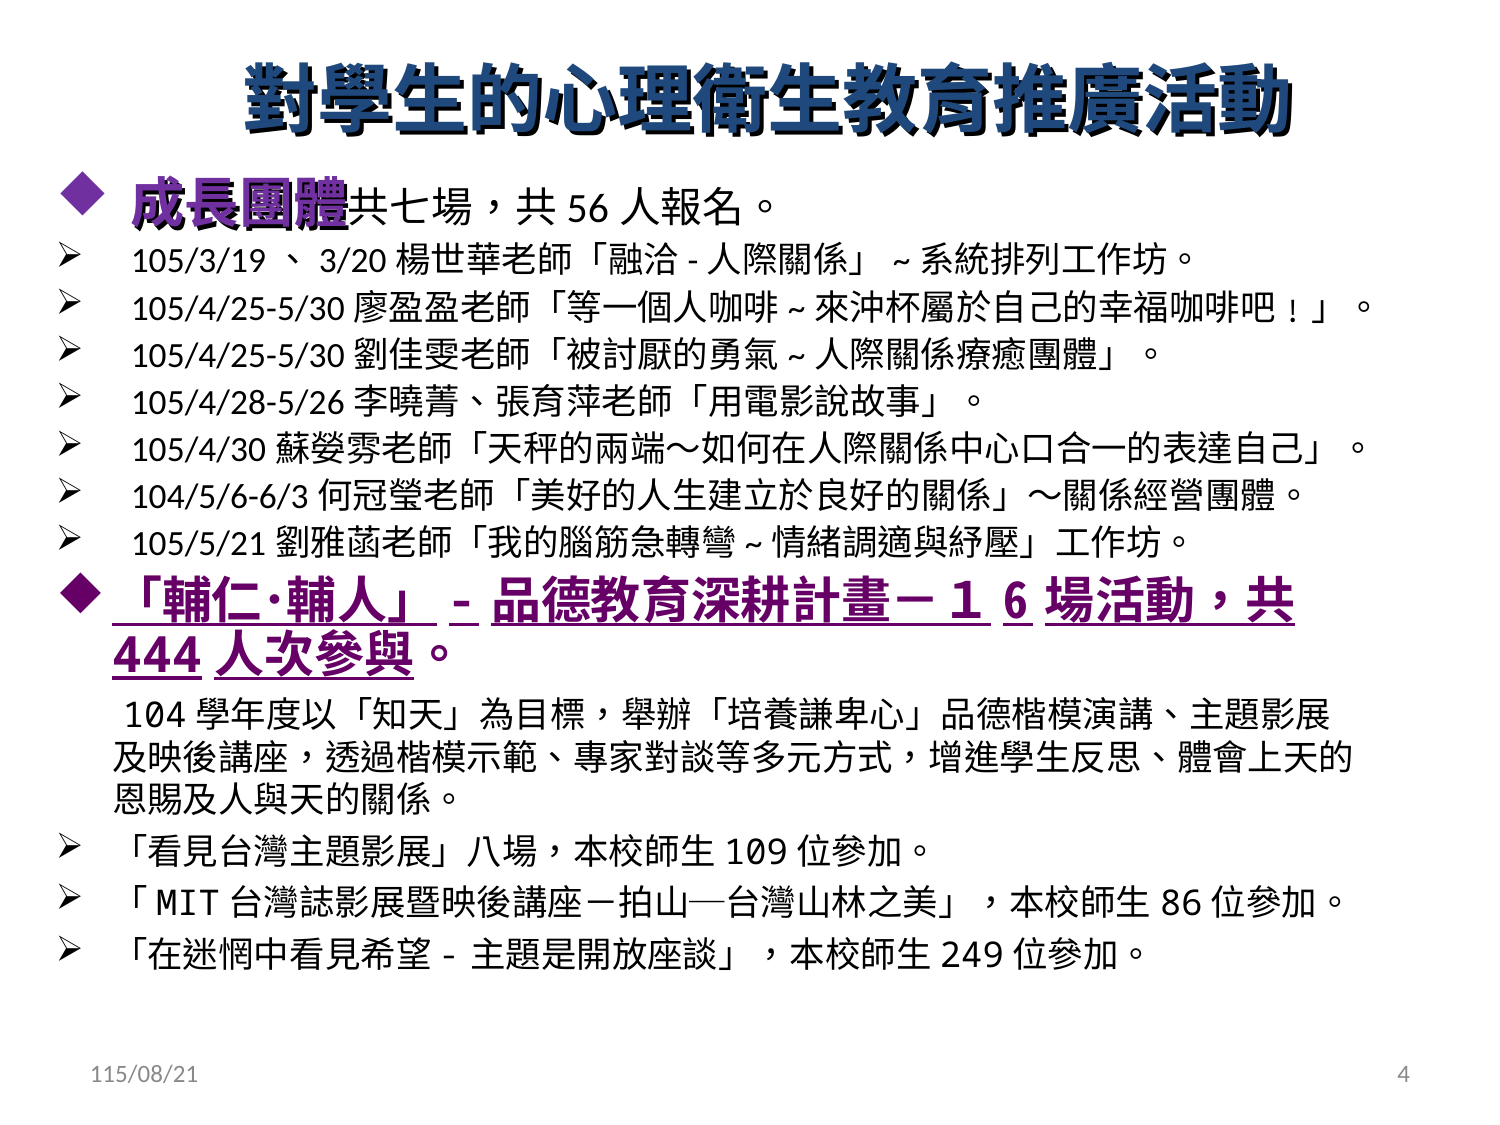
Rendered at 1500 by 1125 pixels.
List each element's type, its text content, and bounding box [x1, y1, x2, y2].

text_box <編號> [1074, 1042, 1426, 1103]
text_box 106/07/17 [74, 1071, 426, 1103]
text_box 成長團體共七場，共56人報名。 105/3/19、3/20楊世華老師「融洽-人際關係」~系統排列工作坊。 105/4/25-5/30廖盈盈老師「等一個人咖啡~來沖杯屬於自己的幸福咖啡吧﹗」。 105/4/25-5/30劉佳雯老師「被討厭的勇氣~人際關係療癒團體」。 105/4/28-5/26李曉菁、張育萍老師「用電影說故事」。 105/4/30蘇嫈雰老師「天秤的兩端～如何在人際關係中心口合一的表達自己」。 104/5/6-6/3何冠瑩老師「美好的人生建立於良好的關係」～關係經營團體。 105/5/21劉雅菡老師「我的腦筋急轉彎~情緒調適與紓壓」工作坊。 「輔仁･輔人」-品德教育深耕計畫－１6場活動，共444人次參與。 104學年度以「知天」為目標，舉辦「培養謙卑心」品德楷模演講、主題影展及映後講座，透過楷模示範、專家對談等多元方式，增進學生反思、體會上天的恩賜及人與天的關係。 「看見台灣主題影展」八場，本校師生109位參加。 「MIT台灣誌影展暨映後講座－拍山─台灣山林之美」，本校師生86位參加。 「在迷惘中看見希望-主題是開放座談」，本校師生249位參加。 [41, 160, 1376, 1071]
text_box 對學生的心理衛生教育推廣活動 [105, 31, 1429, 150]
